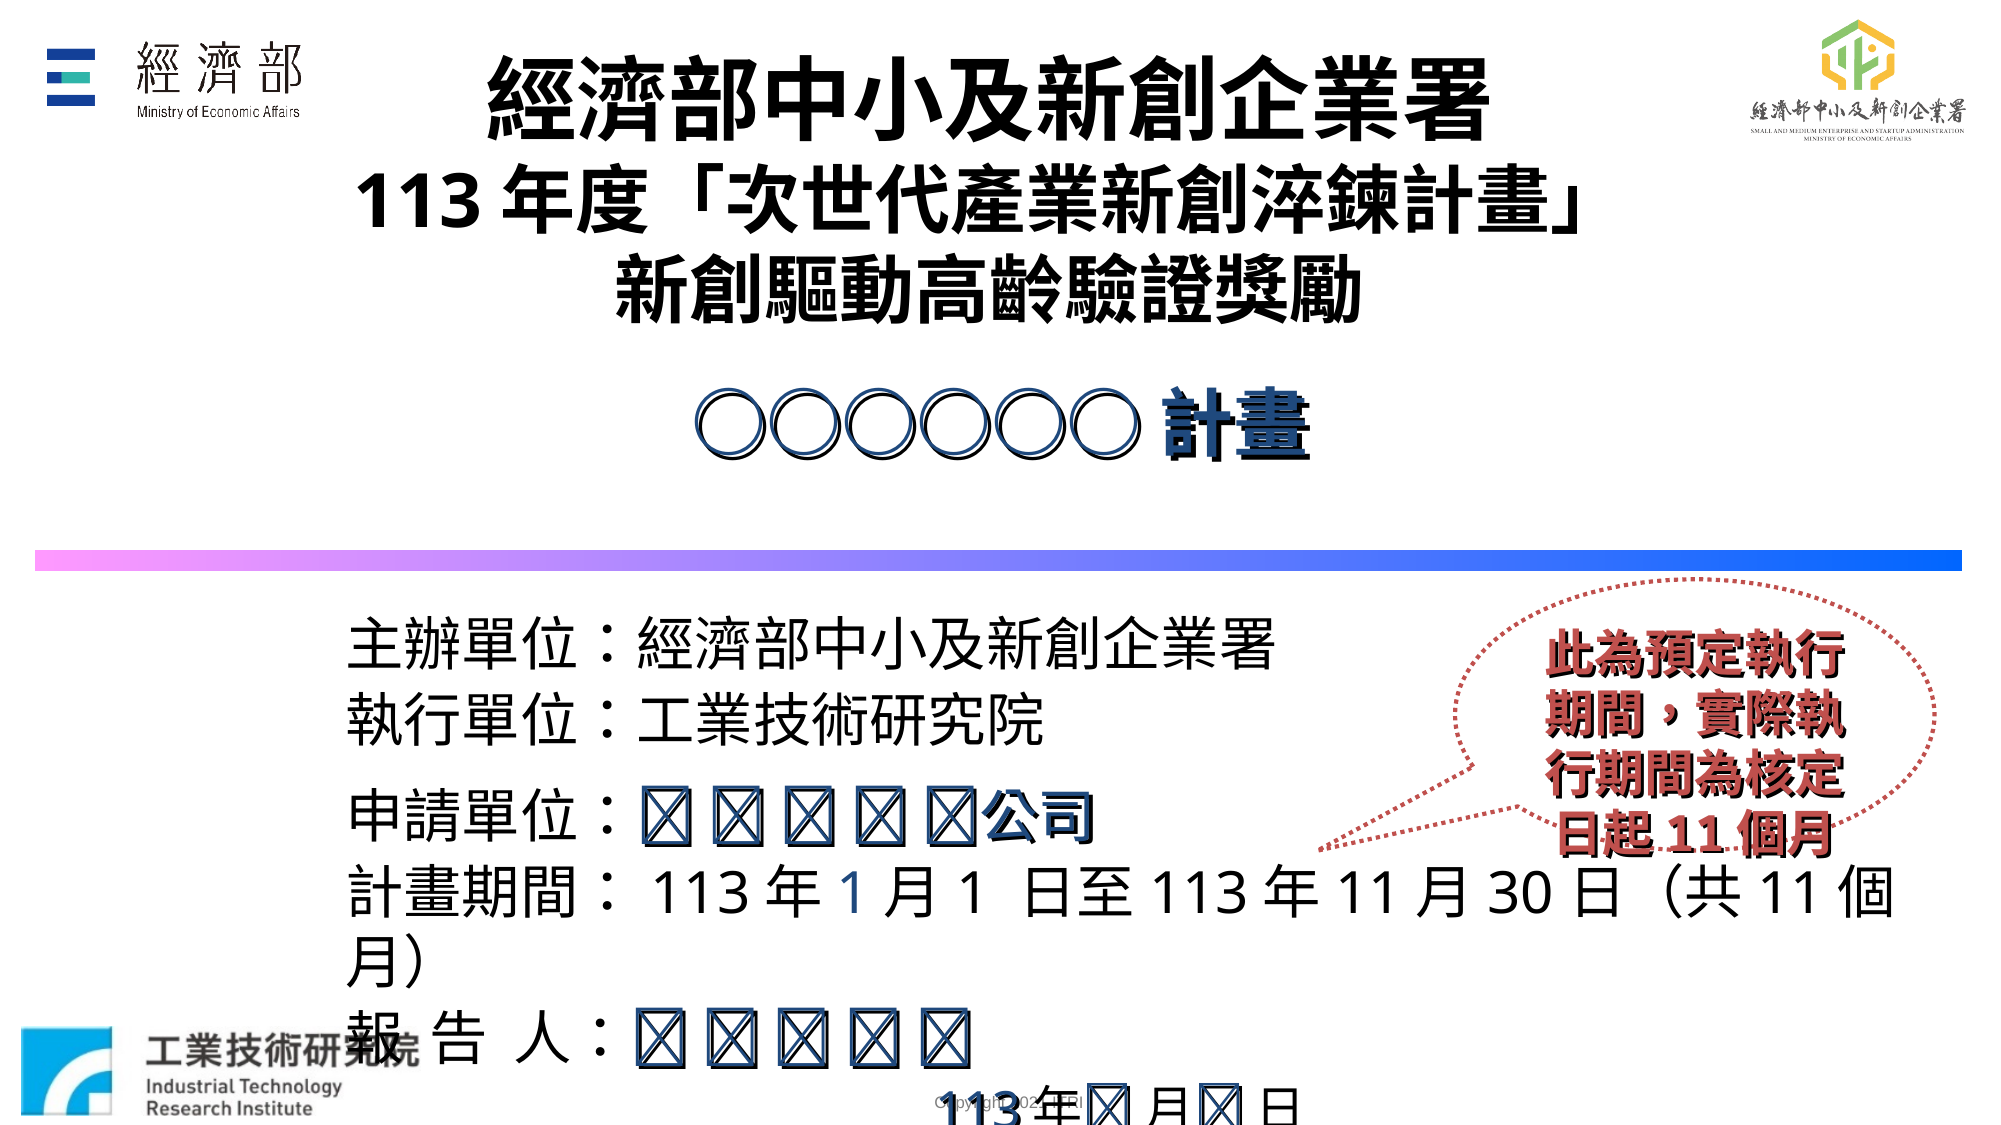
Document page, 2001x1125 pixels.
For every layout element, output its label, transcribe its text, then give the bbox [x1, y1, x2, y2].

text_box 主辦單位：經濟部中小及新創企業署 執行單位：工業技術研究院 [330, 599, 1426, 751]
text_box ○○○○○○計畫 [205, 378, 1795, 475]
subtitle 申請單位：    公司 計畫期間：113年1月1 日至113年11月30日（共11個月） 報 告 人：     113年 月 日 [330, 771, 1927, 1107]
text_box 此為預定執行期間，實際執行期間為核定日起11個月 [1317, 579, 1935, 851]
title 經濟部中小及新創企業署 113年度「次世代產業新創淬鍊計畫」 新創驅動高齡驗證獎勵 [82, 34, 1898, 335]
